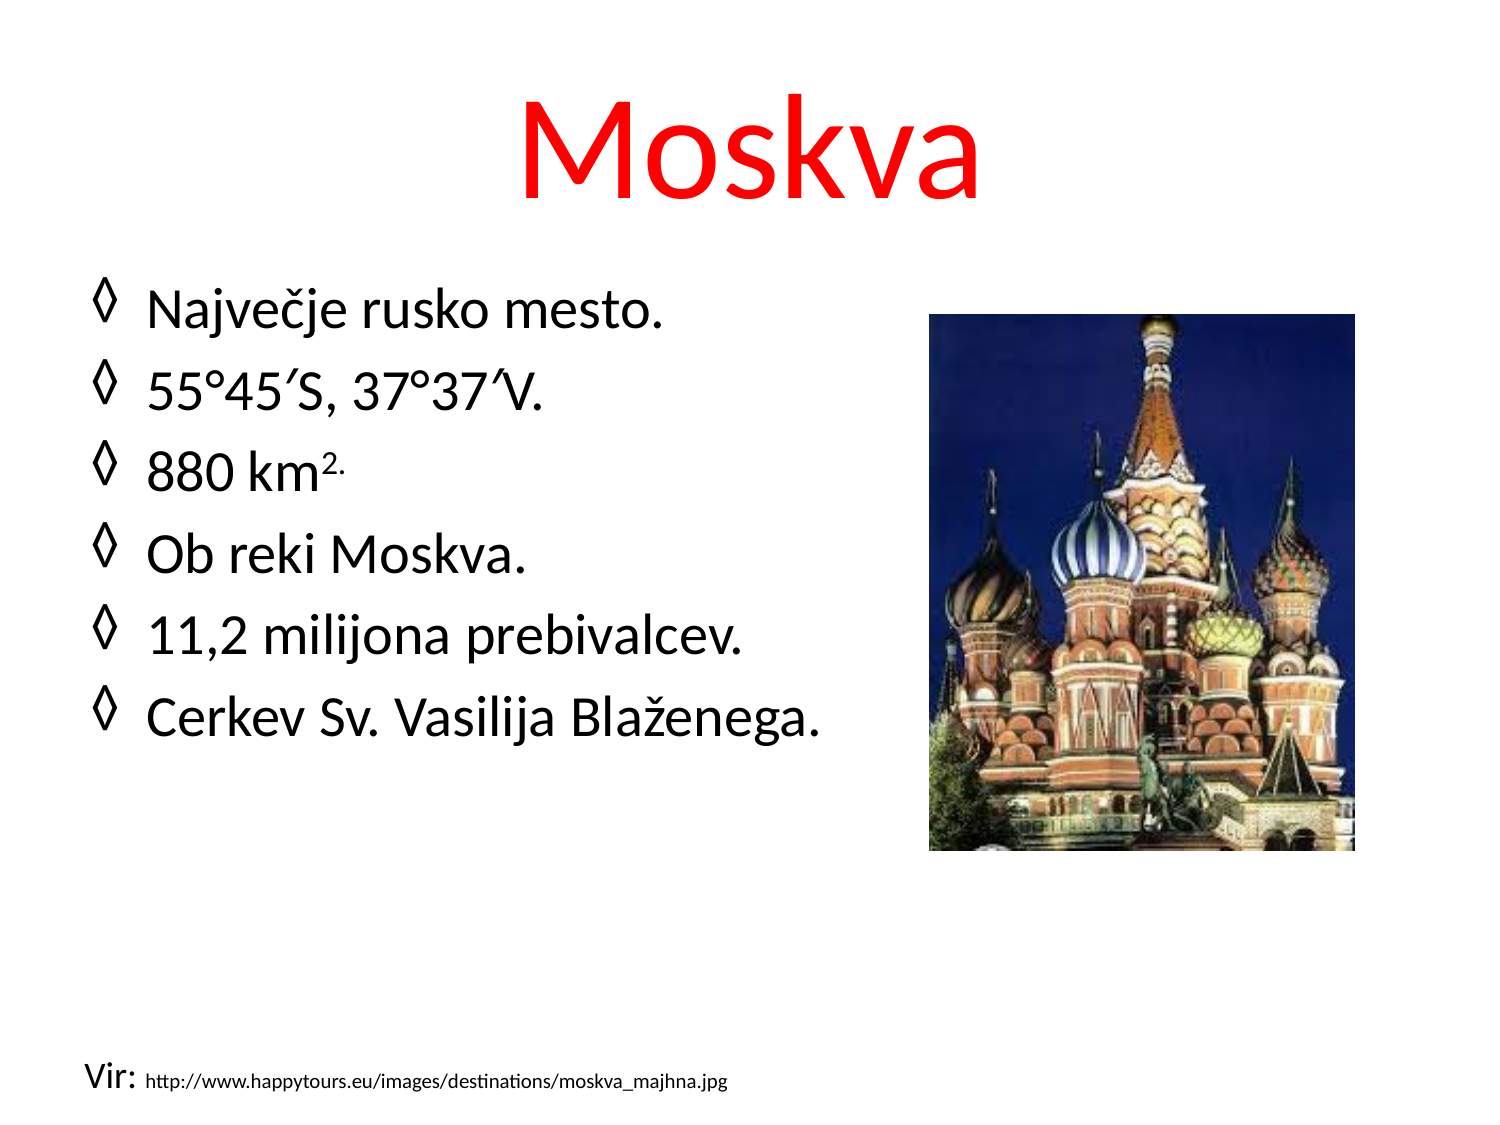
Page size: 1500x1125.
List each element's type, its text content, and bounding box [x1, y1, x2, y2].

picture [929, 314, 1355, 851]
text_box Vir: http://www.happytours.eu/images/destinations/moskva_majhna.jpg [69, 1043, 1393, 1104]
title Moskva [75, 45, 1425, 233]
list Največje rusko mesto. 55°45′S, 37°37′V. 880 km2. Ob reki Moskva. 11,2 milijona prebivalcev. Cerkev Sv. Vasilija Blaženega. [75, 262, 1425, 1005]
